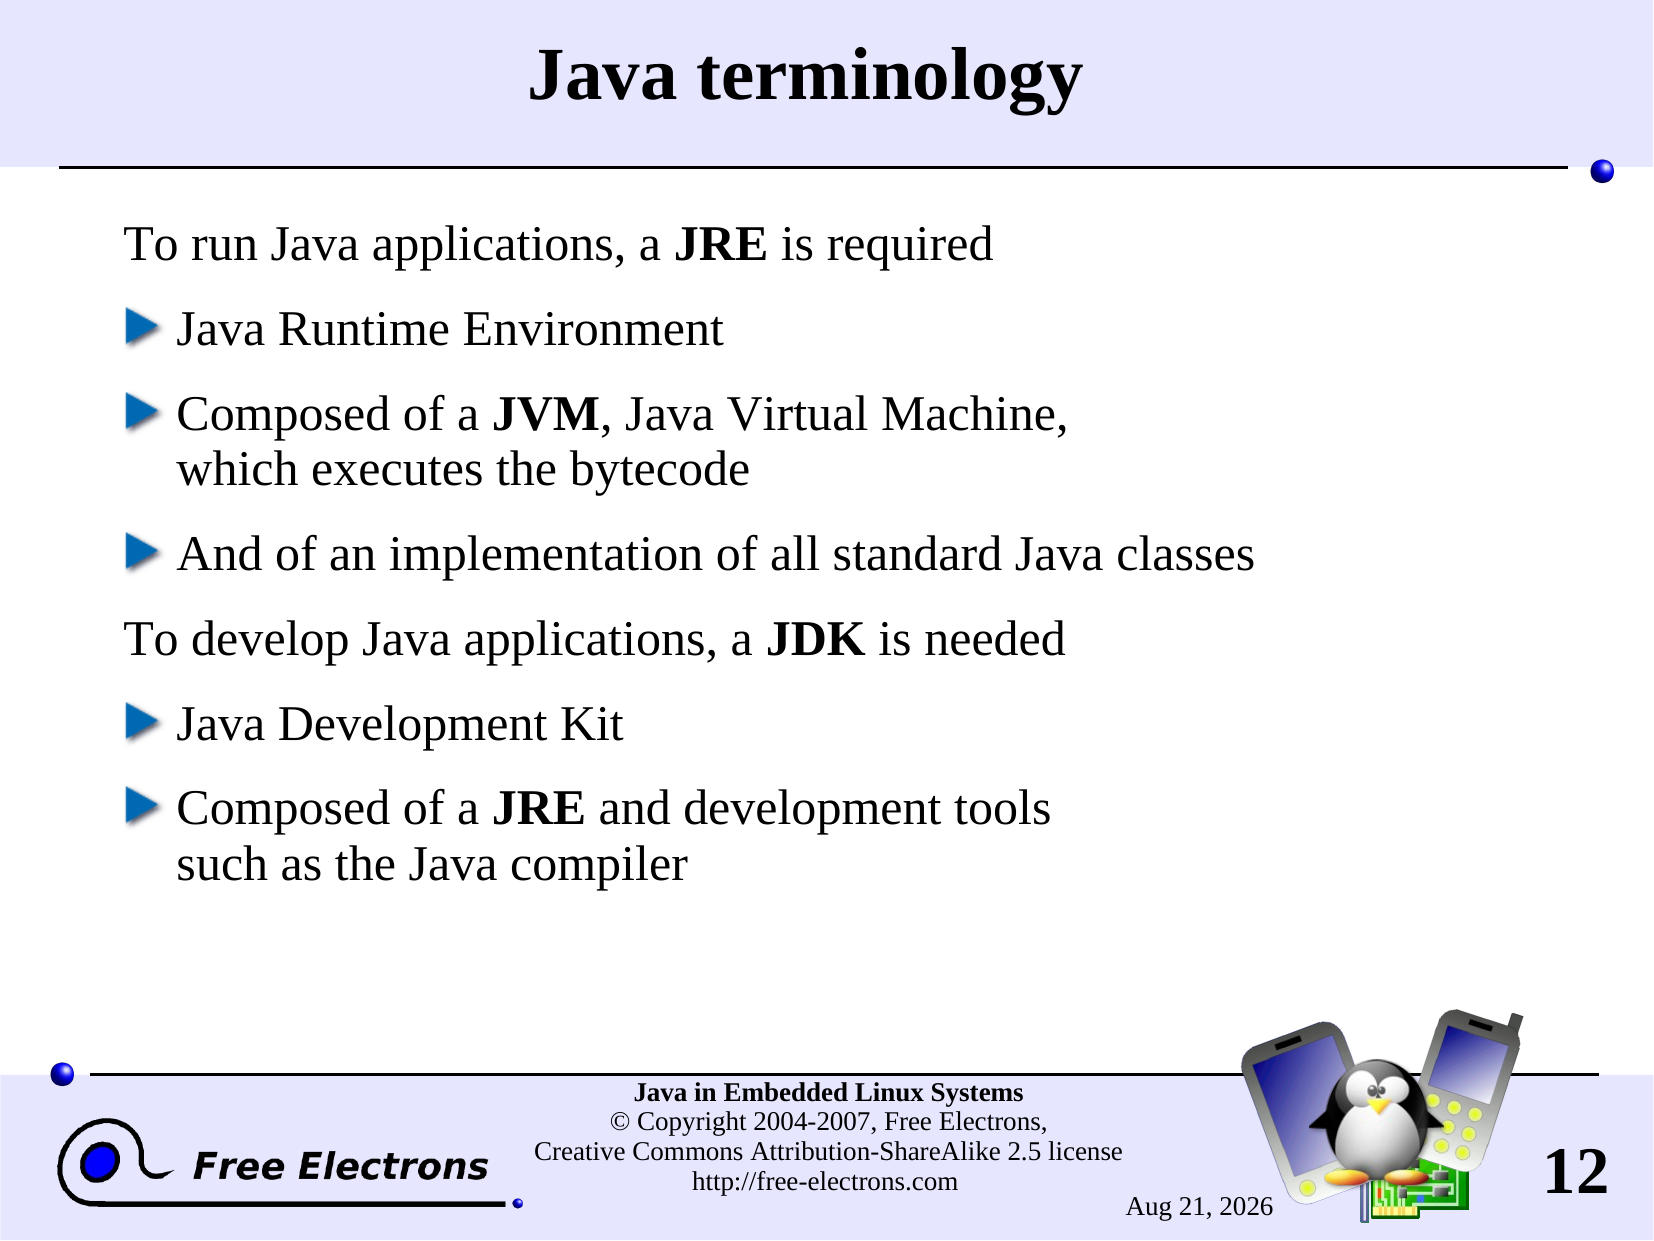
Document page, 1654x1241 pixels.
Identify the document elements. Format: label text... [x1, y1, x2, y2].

title Java terminology [60, 25, 1551, 124]
picture [50, 1107, 527, 1216]
list To run Java applications, a JRE is required Java Runtime Environment Composed of a JVM, Java Virtual Machine, which executes the bytecode And of an implementation of all standard Java classes To develop Java applications, a JDK is needed Java Development Kit Composed of a JRE and development tools such as the Java compiler [105, 216, 1518, 1066]
picture [1231, 1007, 1538, 1241]
